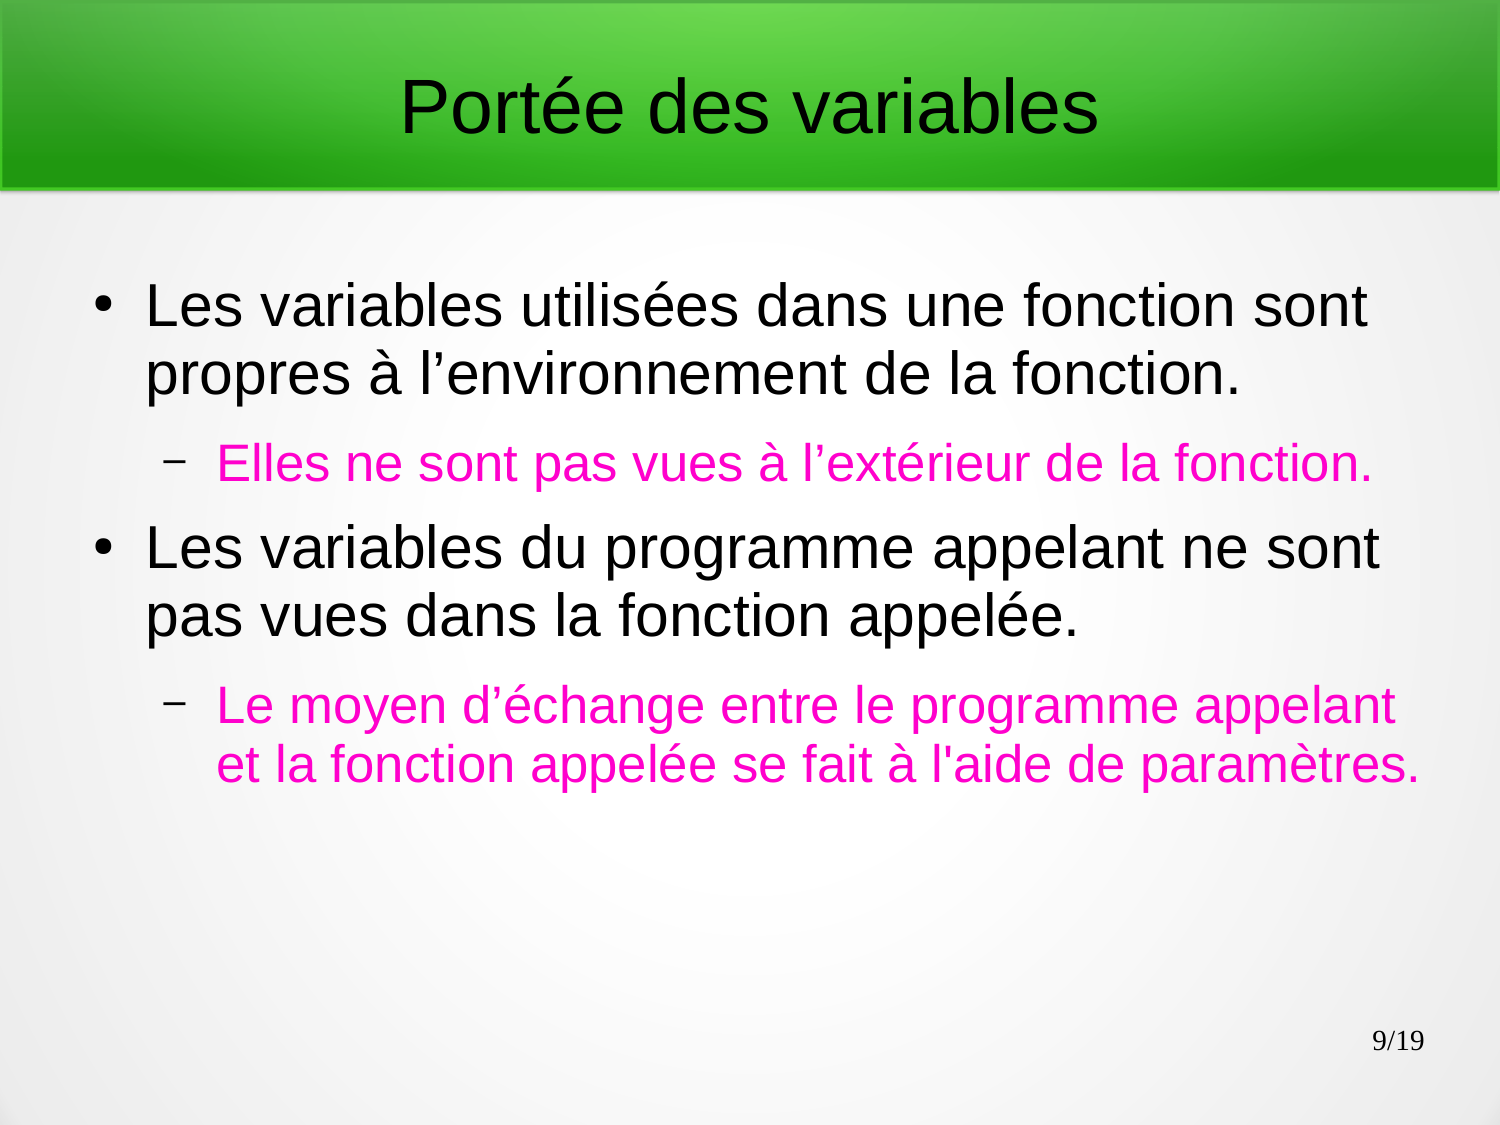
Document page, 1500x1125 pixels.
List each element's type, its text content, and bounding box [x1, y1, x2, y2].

list Les variables utilisées dans une fonction sont propres à l’environnement de la fonction. Elles ne sont pas vues à l’extérieur de la fonction. Les variables du programme appelant ne sont pas vues dans la fonction appelée. Le moyen d’échange entre le programme appelant et la fonction appelée se fait à l'aide de paramètres. [75, 271, 1426, 924]
title Portée des variables [75, 42, 1426, 172]
